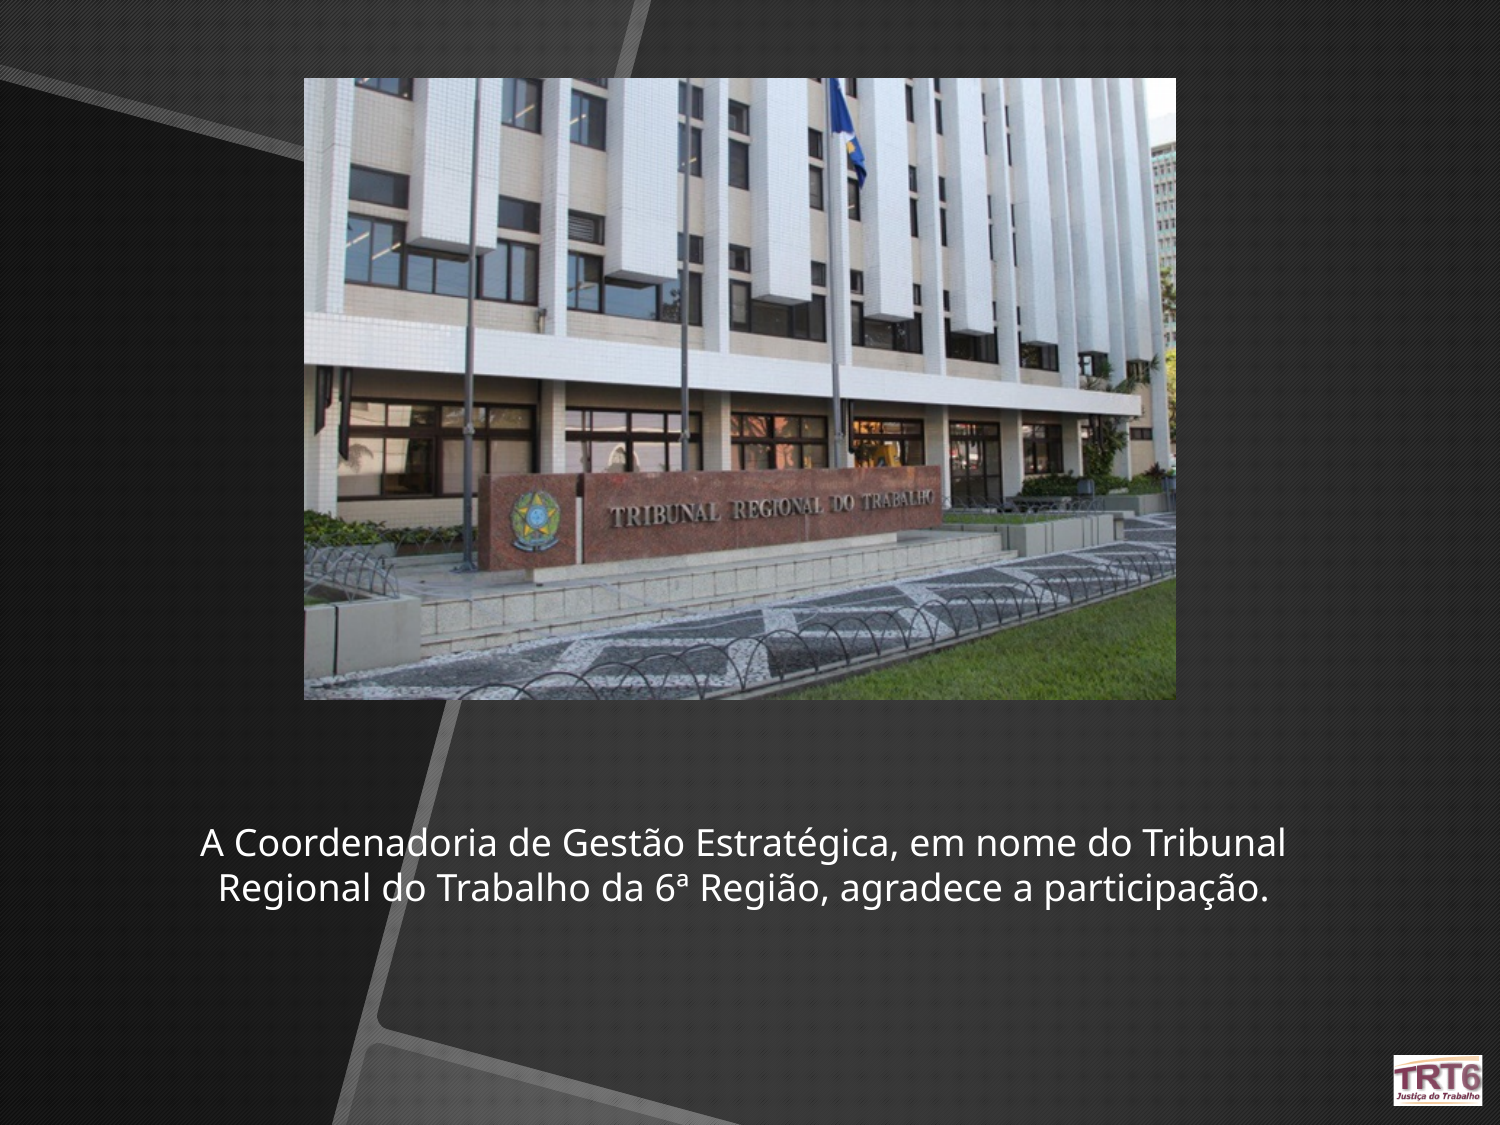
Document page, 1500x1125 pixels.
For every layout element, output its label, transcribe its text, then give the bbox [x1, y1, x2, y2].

picture [304, 78, 1176, 700]
text_box A Coordenadoria de Gestão Estratégica, em nome do Tribunal Regional do Trabalho da 6ª Região, agradece a participação. [123, 810, 1365, 917]
picture [1393, 1055, 1483, 1106]
